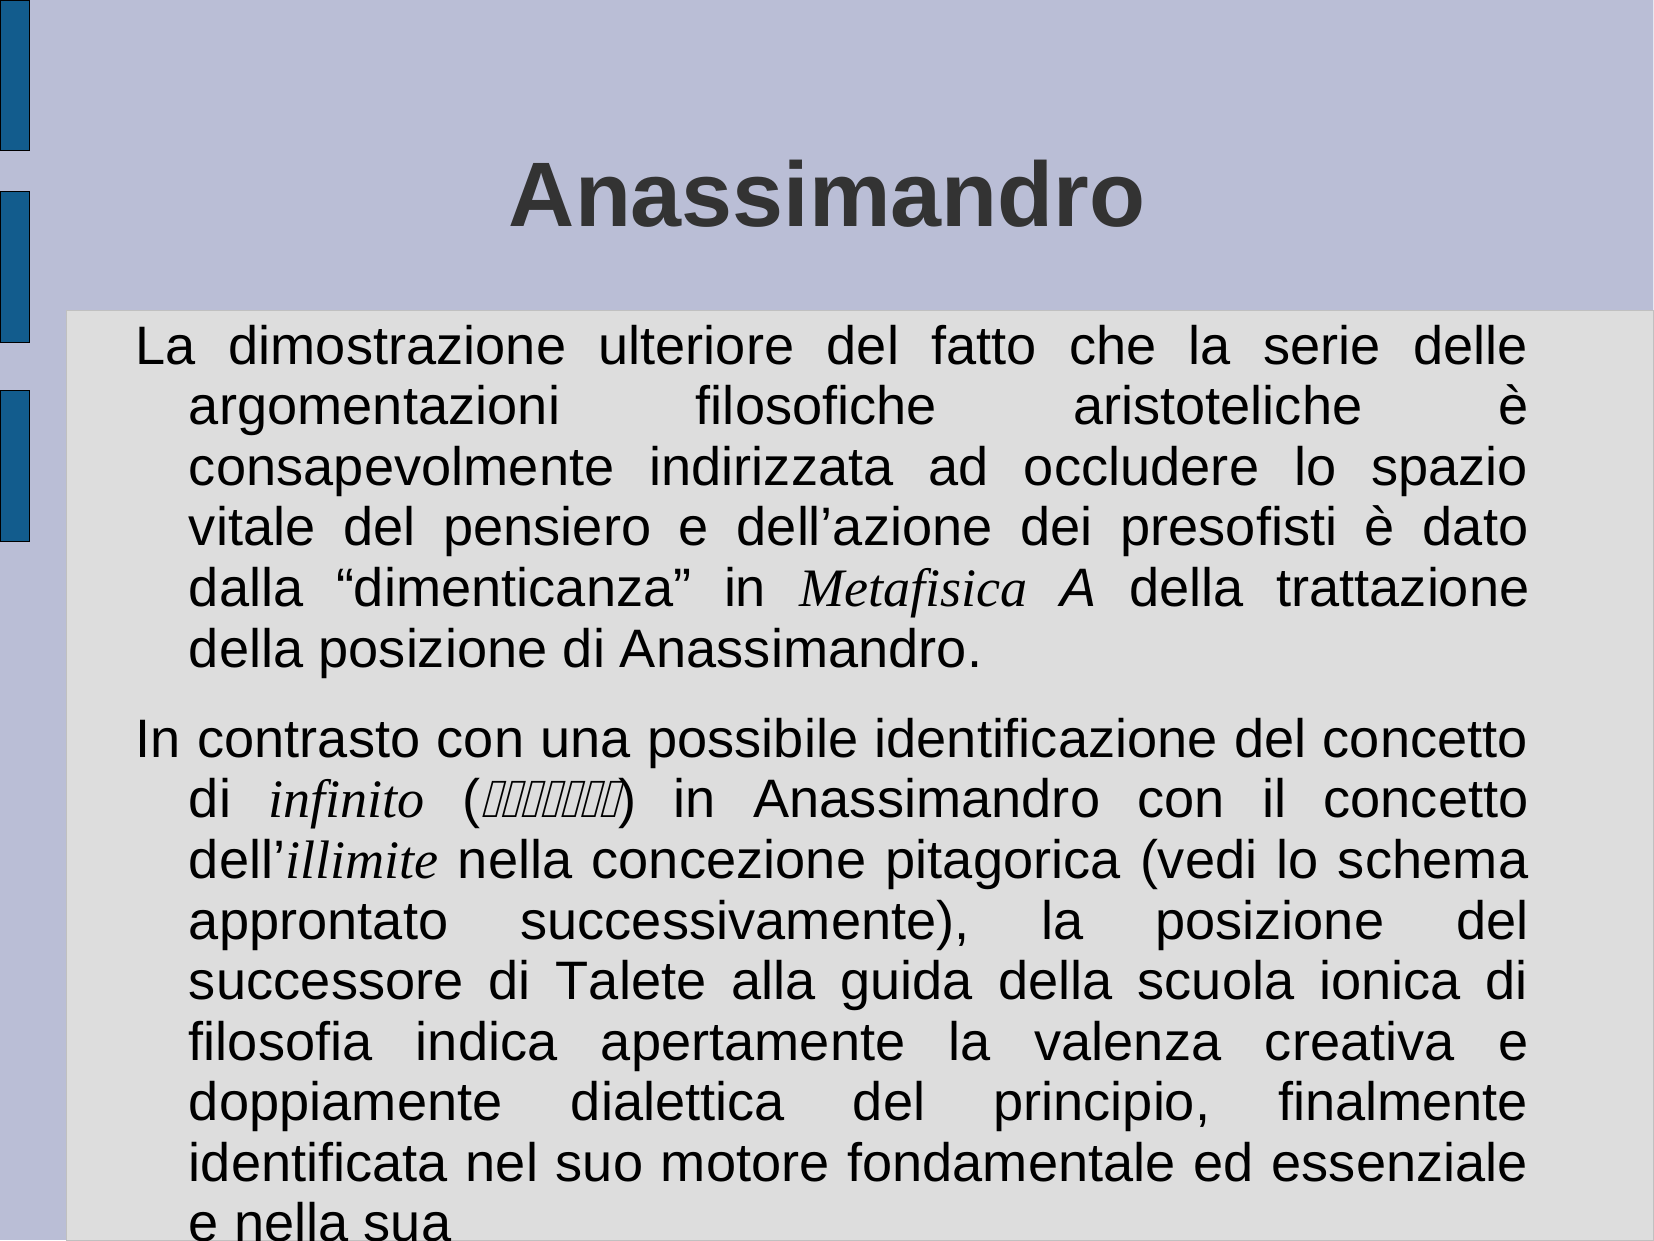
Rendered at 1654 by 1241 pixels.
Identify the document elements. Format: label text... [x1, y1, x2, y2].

list La dimostrazione ulteriore del fatto che la serie delle argomentazioni filosofiche aristoteliche è consapevolmente indirizzata ad occludere lo spazio vitale del pensiero e dell’azione dei presofisti è dato dalla “dimenticanza” in Metafisica A della trattazione della posizione di Anassimandro. In contrasto con una possibile identificazione del concetto di infinito () in Anassimandro con il concetto dell’illimite nella concezione pitagorica (vedi lo schema approntato successivamente), la posizione del successore di Talete alla guida della scuola ionica di filosofia indica apertamente la valenza creativa e doppiamente dialettica del principio, finalmente identificata nel suo motore fondamentale ed essenziale e nella sua [118, 315, 1531, 1202]
title Anassimandro [121, 91, 1534, 299]
